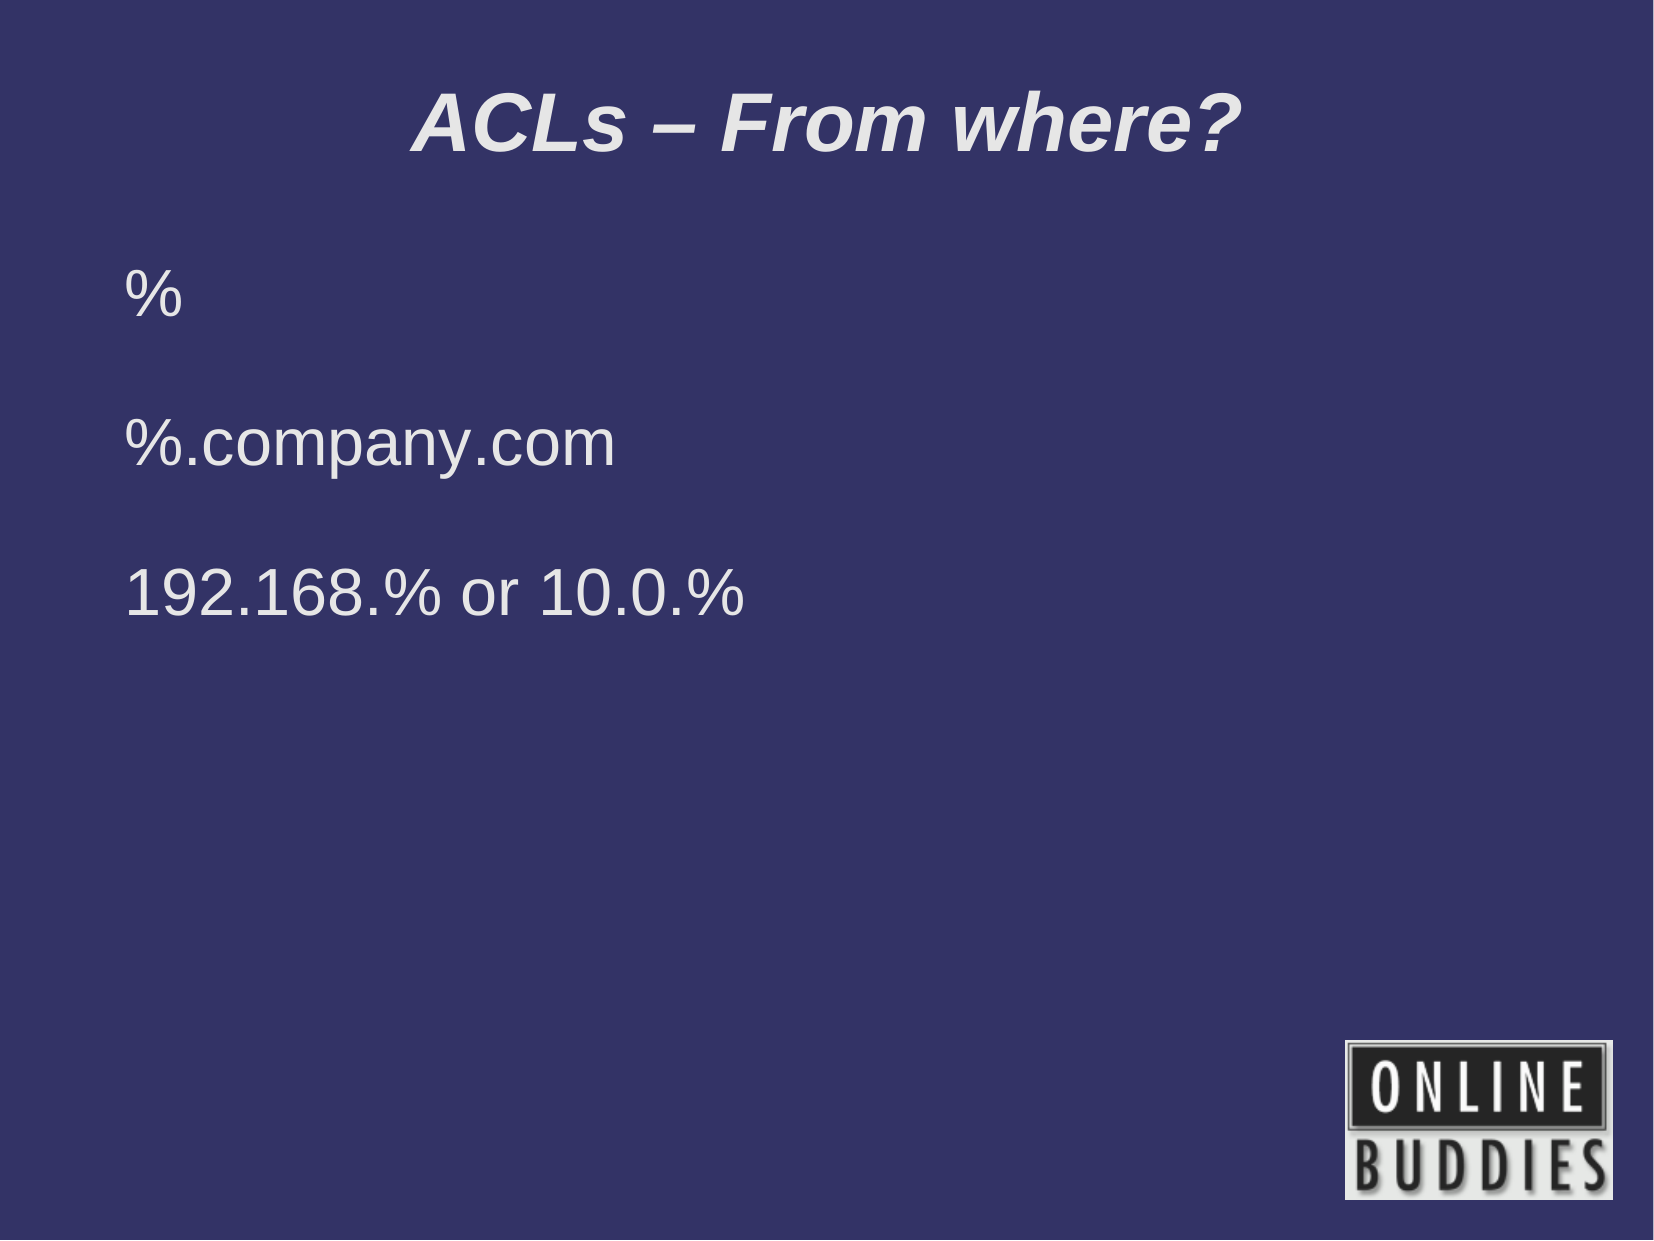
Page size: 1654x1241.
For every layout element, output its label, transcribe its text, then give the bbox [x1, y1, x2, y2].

title ACLs – From where? [121, 19, 1534, 227]
list % %.company.com 192.168.% or 10.0.% [112, 180, 1504, 963]
picture [1345, 1040, 1613, 1200]
